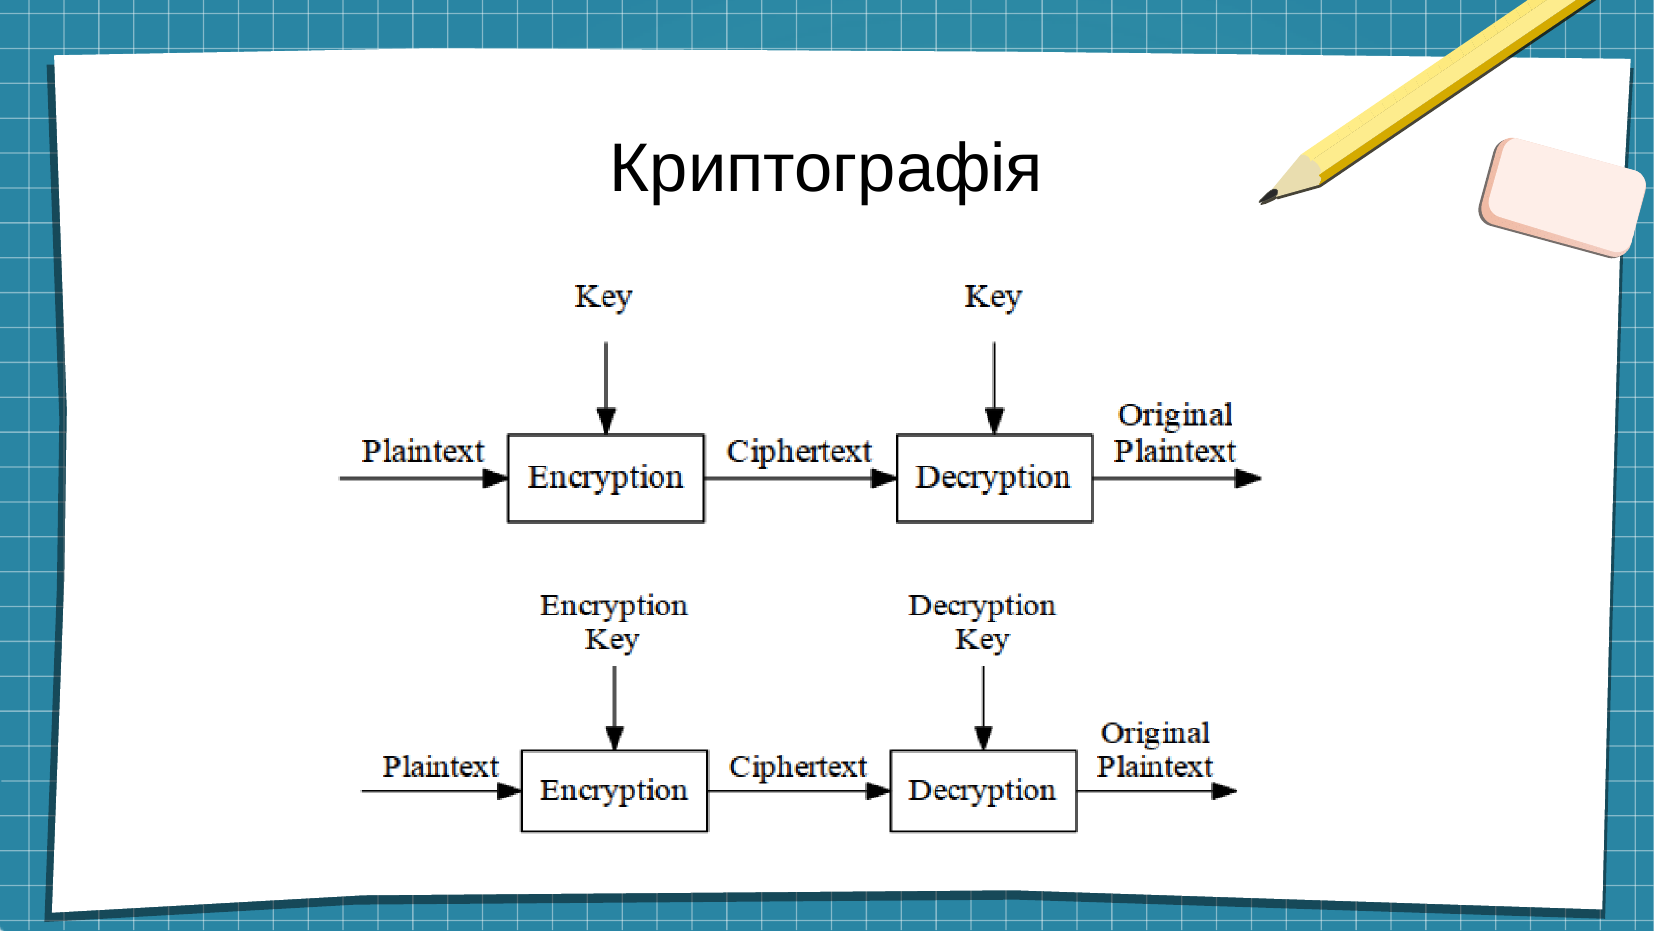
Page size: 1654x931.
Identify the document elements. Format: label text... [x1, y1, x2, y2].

picture [295, 236, 1306, 857]
title Криптографія [82, 90, 1571, 246]
